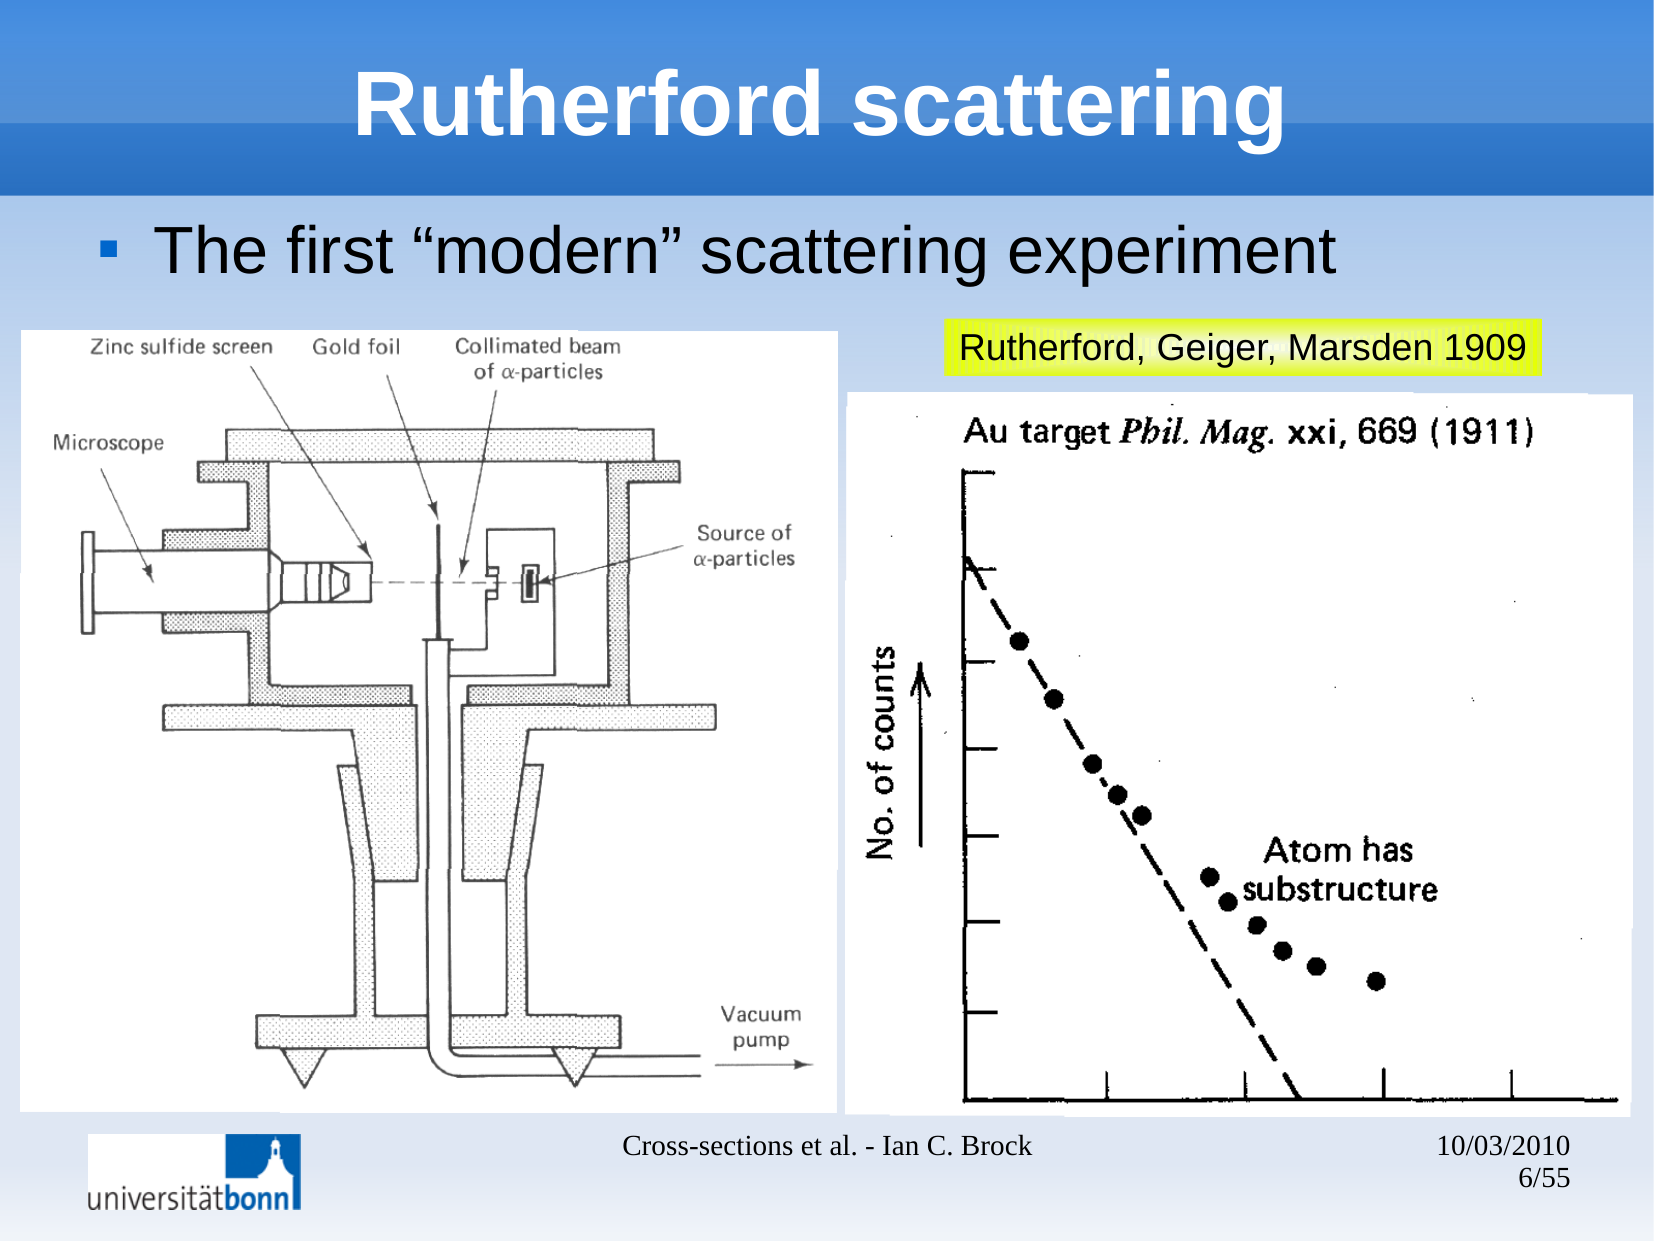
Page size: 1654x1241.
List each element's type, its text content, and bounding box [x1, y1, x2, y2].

title Rutherford scattering [76, 0, 1565, 208]
picture [0, 0, 1654, 1241]
text_box Rutherford, Geiger, Marsden 1909 [944, 318, 1542, 376]
list The first “modern” scattering experiment [82, 213, 1571, 1018]
